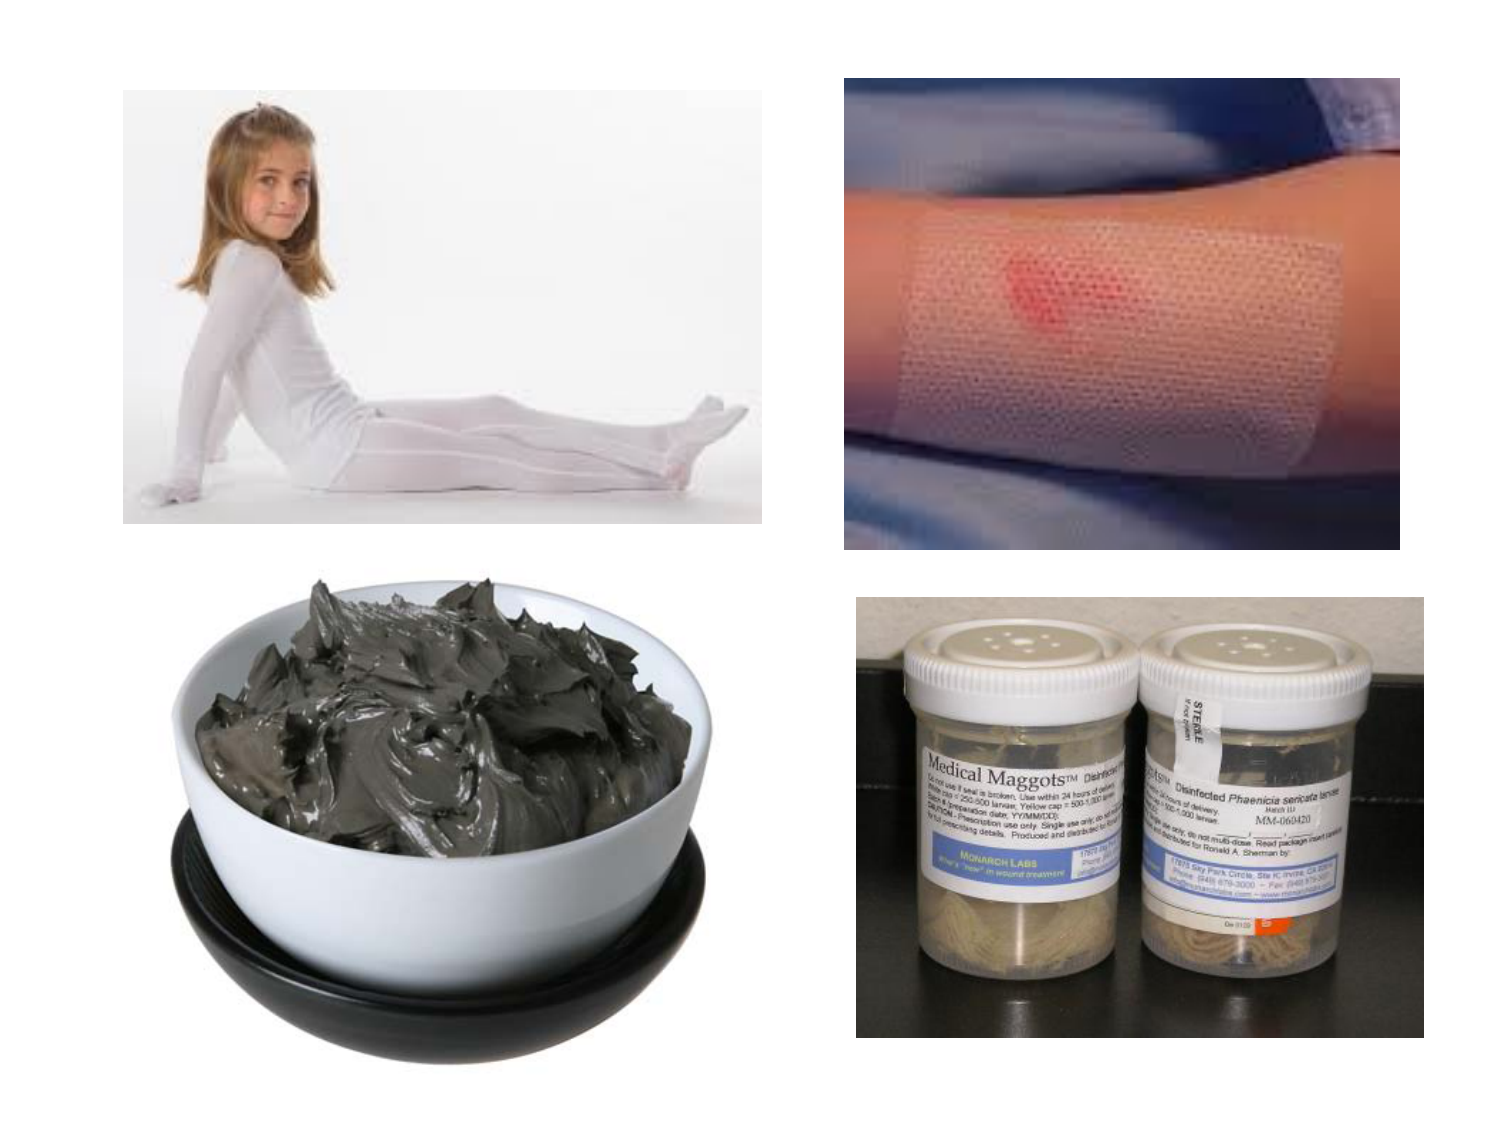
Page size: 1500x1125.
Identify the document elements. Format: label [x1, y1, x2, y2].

picture [123, 90, 762, 1125]
picture [844, 78, 1400, 550]
picture [856, 597, 1424, 1038]
